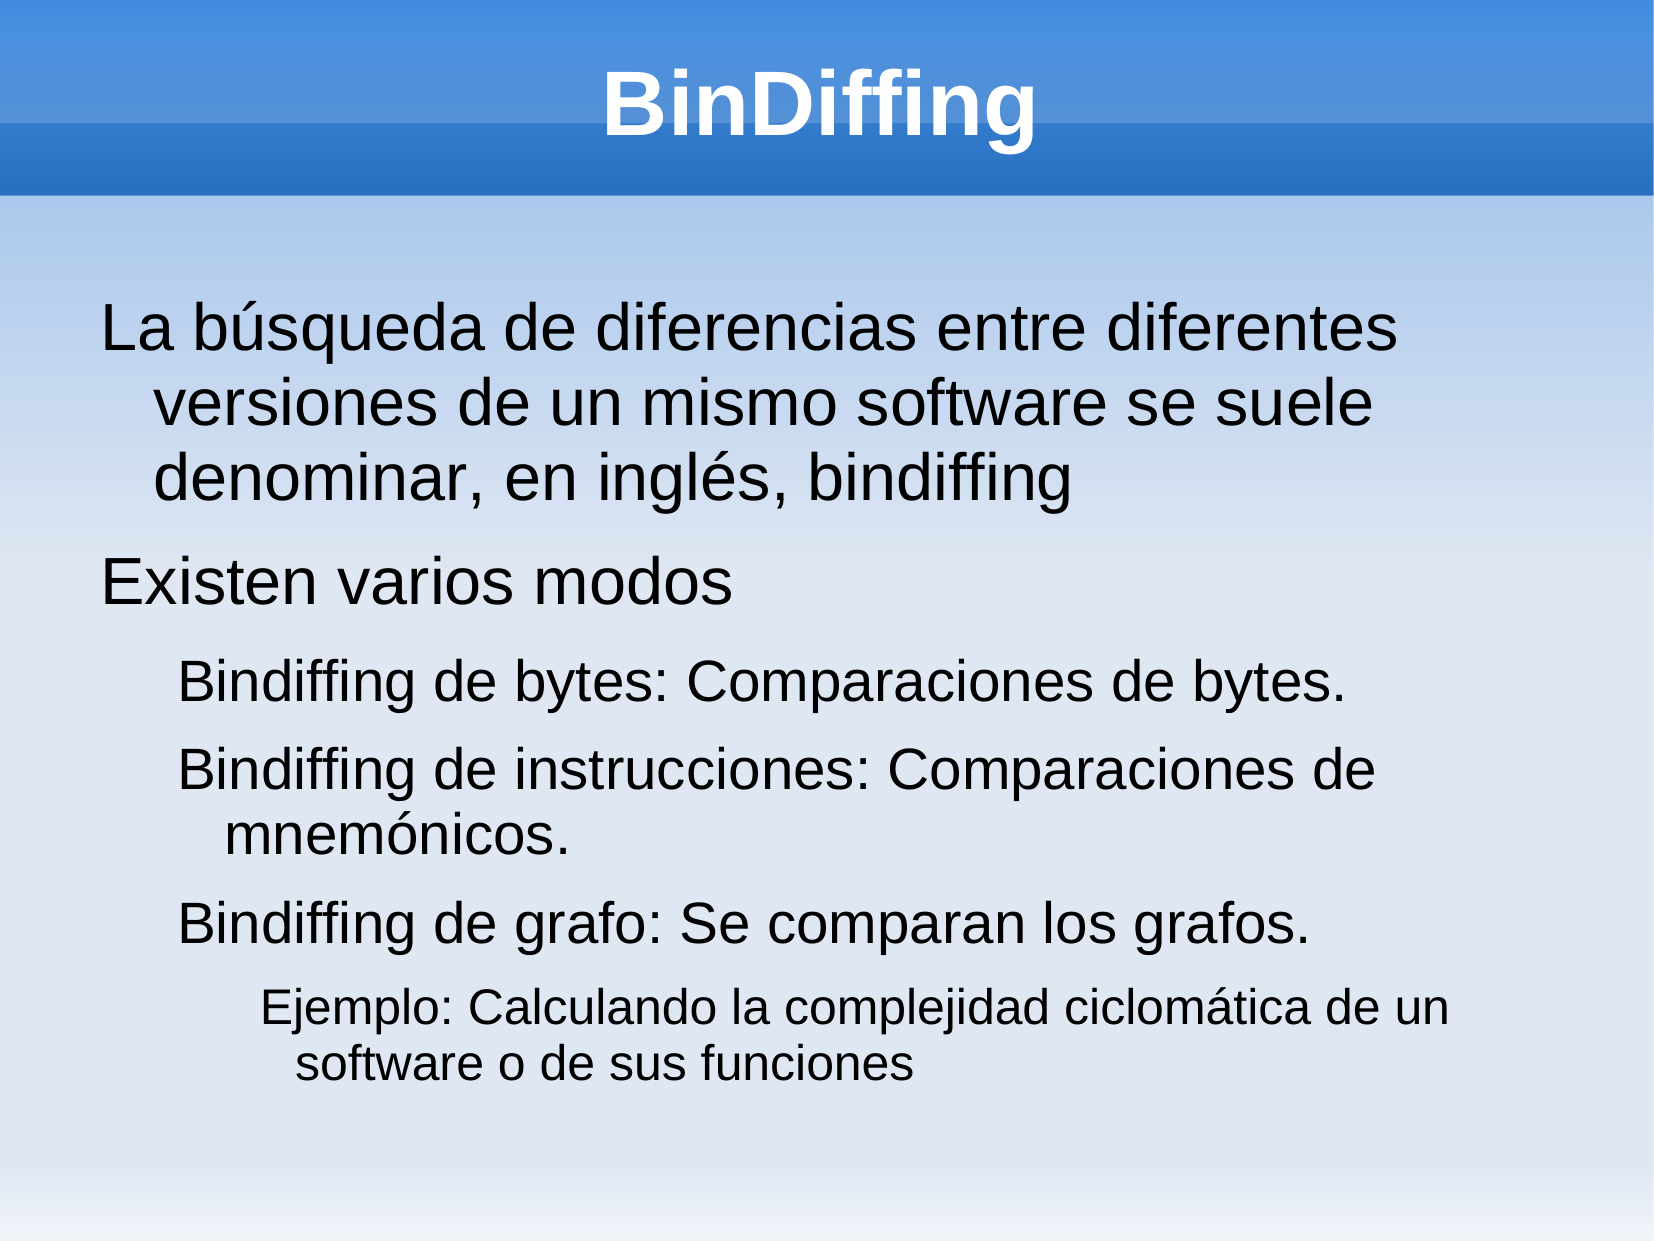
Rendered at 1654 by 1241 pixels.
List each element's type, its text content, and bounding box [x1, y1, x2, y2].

title BinDiffing [76, 0, 1565, 208]
list La búsqueda de diferencias entre diferentes versiones de un mismo software se suele denominar, en inglés, bindiffing Existen varios modos Bindiffing de bytes: Comparaciones de bytes. Bindiffing de instrucciones: Comparaciones de mnemónicos. Bindiffing de grafo: Se comparan los grafos. Ejemplo: Calculando la complejidad ciclomática de un software o de sus funciones [82, 290, 1571, 1111]
picture [0, 0, 1654, 1241]
